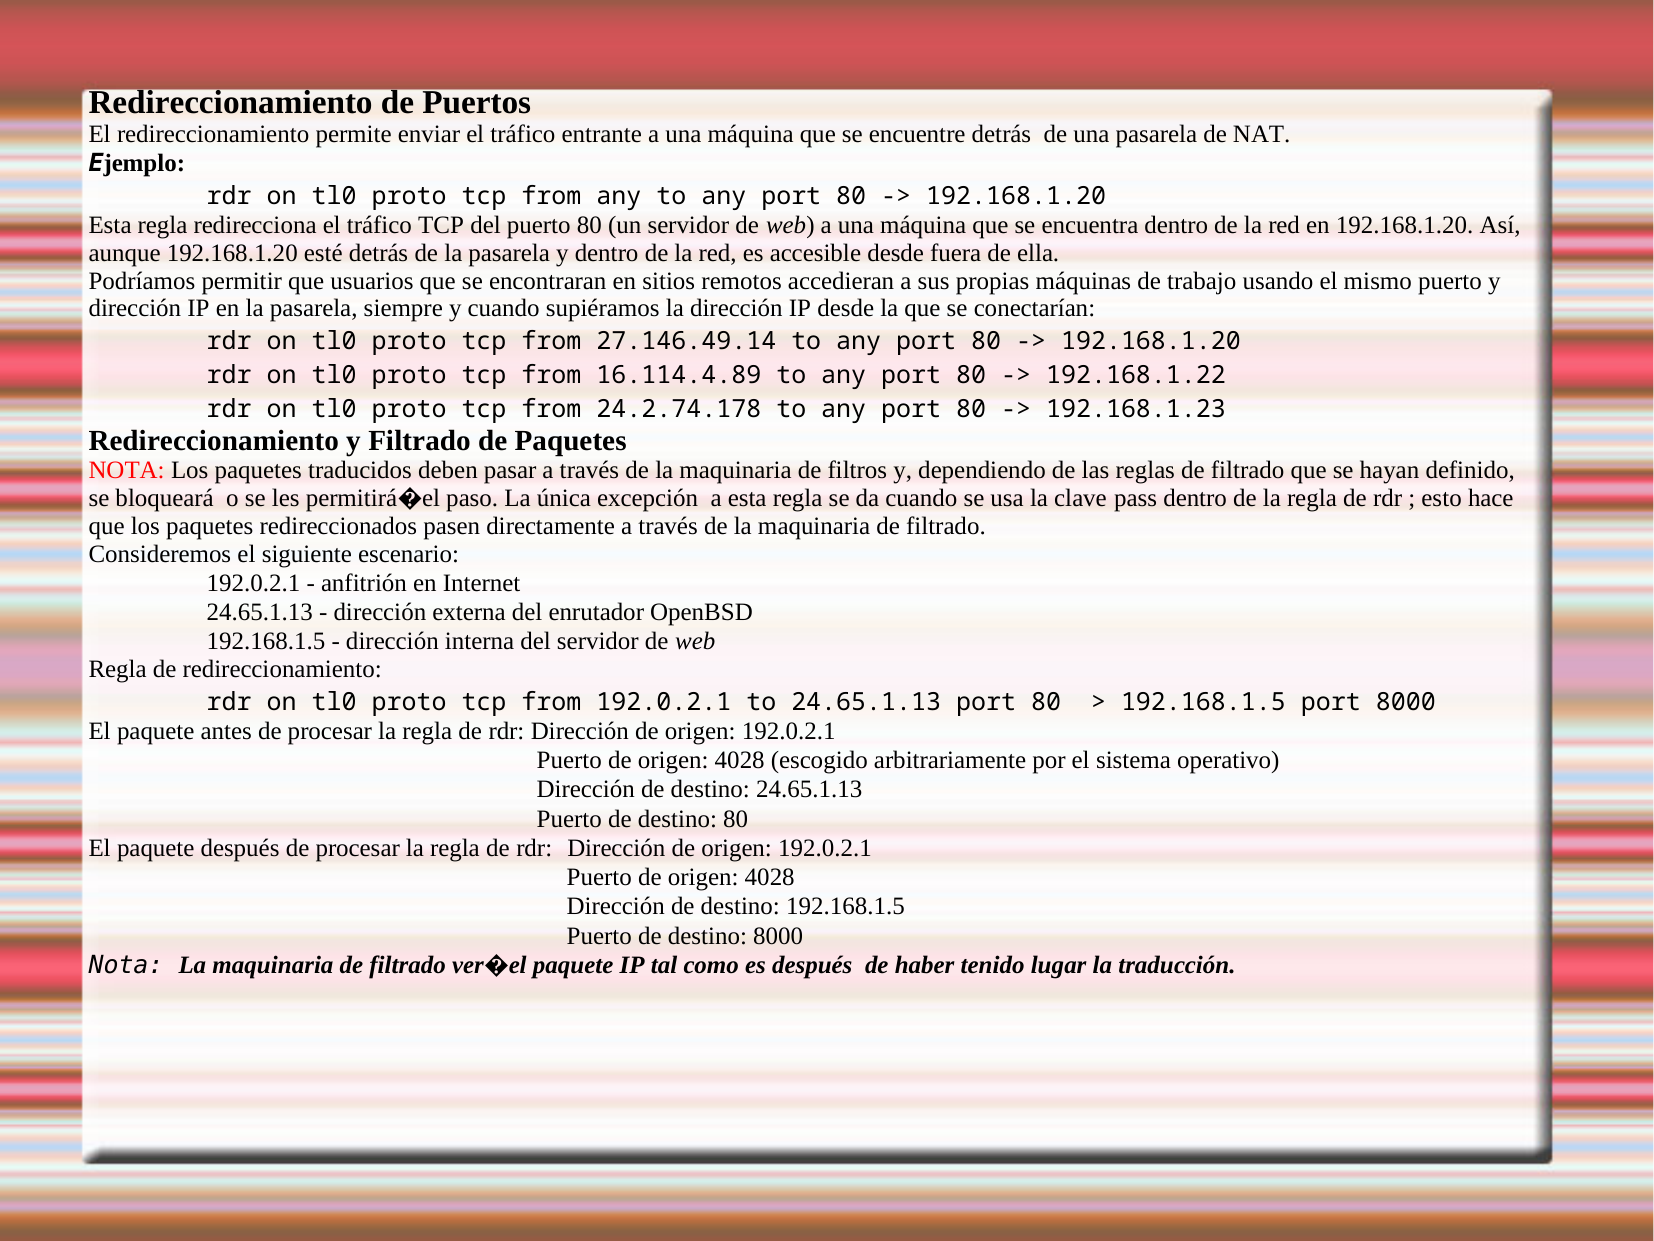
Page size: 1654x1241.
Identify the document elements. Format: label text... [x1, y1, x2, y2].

picture [0, 0, 1654, 1241]
text_box Redireccionamiento de Puertos El redireccionamiento permite enviar el tráfico entrante a una máquina que se encuentre detrás de una pasarela de NAT. Ejemplo: rdr on tl0 proto tcp from any to any port 80 -> 192.168.1.20 Esta regla redirecciona el tráfico TCP del puerto 80 (un servidor de web) a una máquina que se encuentra dentro de la red en 192.168.1.20. Así, aunque 192.168.1.20 esté detrás de la pasarela y dentro de la red, es accesible desde fuera de ella. Podríamos permitir que usuarios que se encontraran en sitios remotos accedieran a sus propias máquinas de trabajo usando el mismo puerto y dirección IP en la pasarela, siempre y cuando supiéramos la dirección IP desde la que se conectarían: rdr on tl0 proto tcp from 27.146.49.14 to any port 80 -> 192.168.1.20 rdr on tl0 proto tcp from 16.114.4.89 to any port 80 -> 192.168.1.22 rdr on tl0 proto tcp from 24.2.74.178 to any port 80 -> 192.168.1.23 Redireccionamiento y Filtrado de Paquetes NOTA: Los paquetes traducidos deben pasar a través de la maquinaria de filtros y, dependiendo de las reglas de filtrado que se hayan definido, se bloqueará o se les permitirá�el paso. La única excepción a esta regla se da cuando se usa la clave pass dentro de la regla de rdr ; esto hace que los paquetes redireccionados pasen directamente a través de la maquinaria de filtrado. Consideremos el siguiente escenario: 192.0.2.1 - anfitrión en Internet 24.65.1.13 - dirección externa del enrutador OpenBSD 192.168.1.5 - dirección interna del servidor de web Regla de redireccionamiento: rdr on tl0 proto tcp from 192.0.2.1 to 24.65.1.13 port 80 > 192.168.1.5 port 8000 El paquete antes de procesar la regla de rdr: Dirección de origen: 192.0.2.1 Puerto de origen: 4028 (escogido arbitrariamente por el sistema operativo) Dirección de destino: 24.65.1.13 Puerto de destino: 80 El paquete después de procesar la regla de rdr: Dirección de origen: 192.0.2.1 Puerto de origen: 4028 Dirección de destino: 192.168.1.5 Puerto de destino: 8000 Nota: La maquinaria de filtrado ver�el paquete IP tal como es después de haber tenido lugar la traducción. [88, 83, 1536, 1182]
